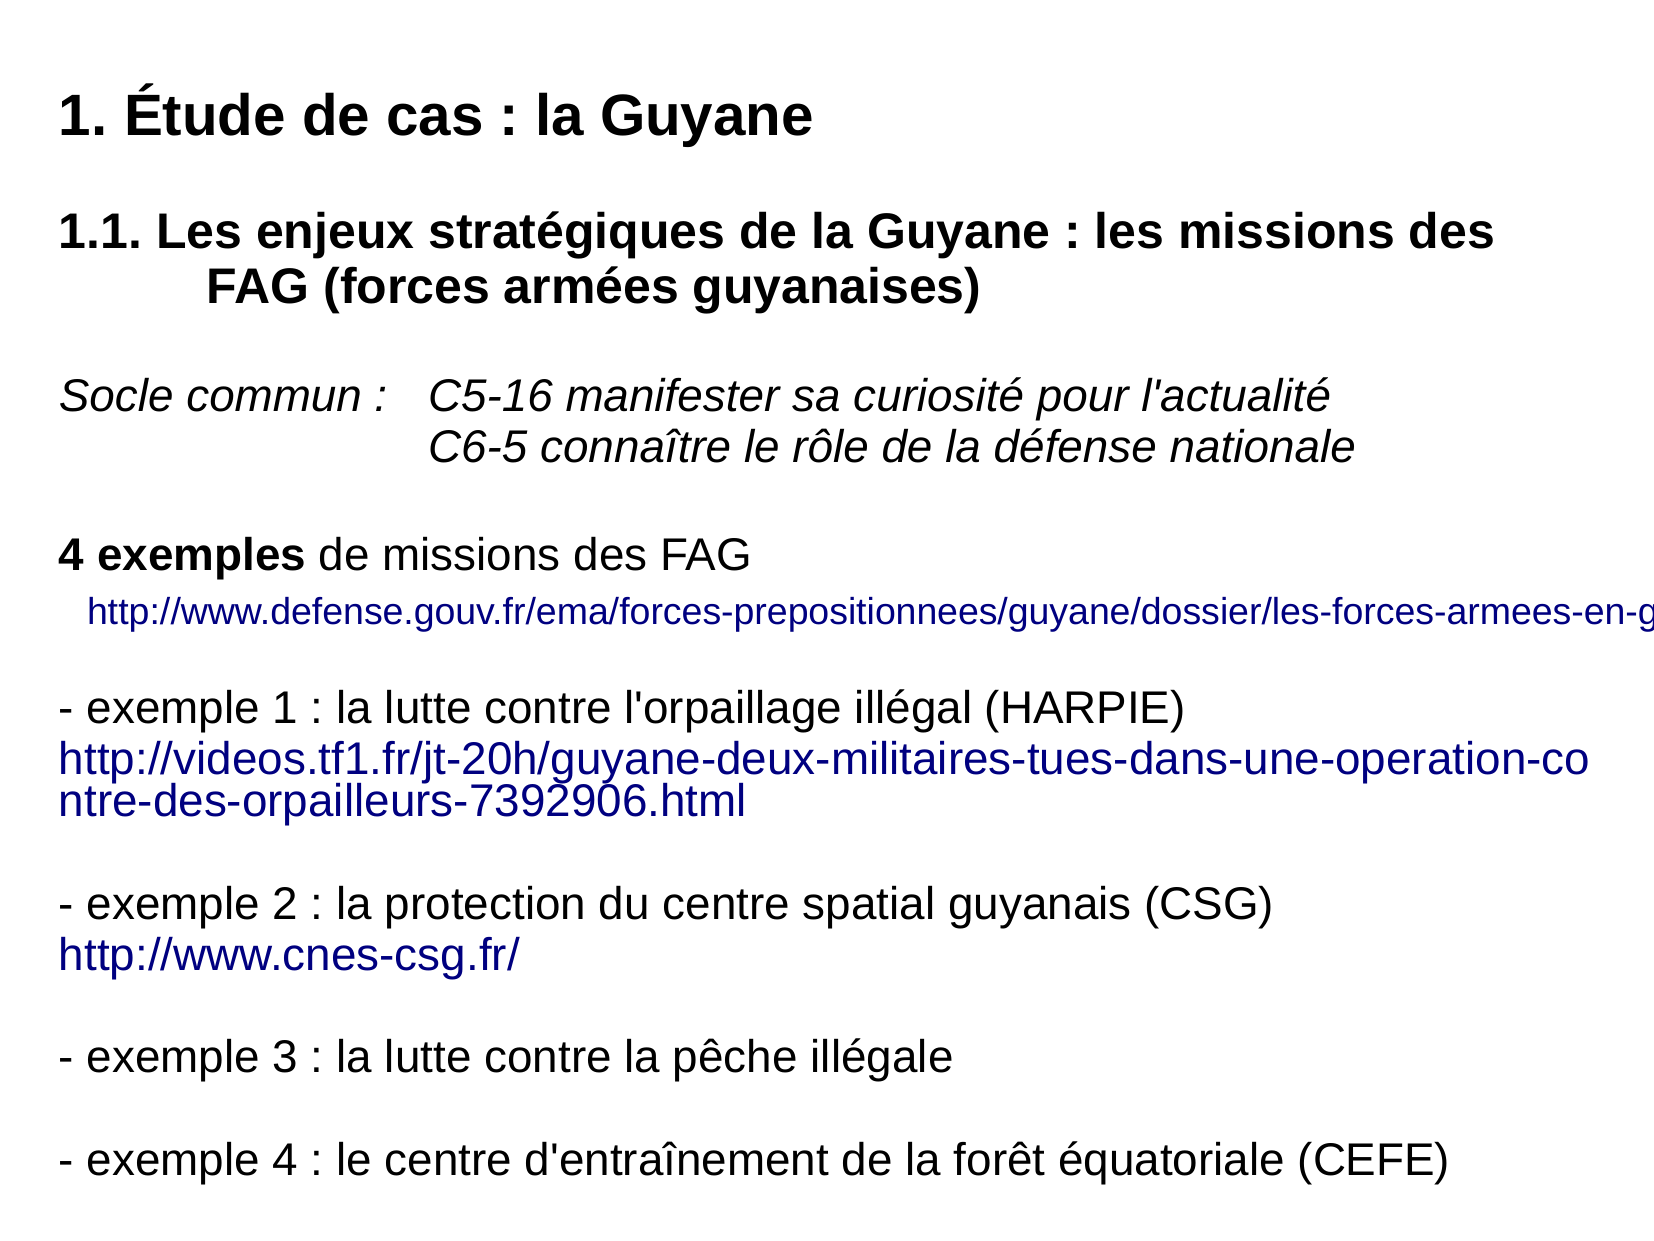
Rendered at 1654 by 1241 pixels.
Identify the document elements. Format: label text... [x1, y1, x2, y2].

subtitle 1. Étude de cas : la Guyane 1.1. Les enjeux stratégiques de la Guyane : les missions des FAG (forces armées guyanaises) Socle commun : C5-16 manifester sa curiosité pour l'actualité C6-5 connaître le rôle de la défense nationale 4 exemples de missions des FAG - exemple 1 : la lutte contre l'orpaillage illégal (HARPIE) http://videos.tf1.fr/jt-20h/guyane-deux-militaires-tues-dans-une-operation-contre-des-orpailleurs-7392906.html - exemple 2 : la protection du centre spatial guyanais (CSG) http://www.cnes-csg.fr/ - exemple 3 : la lutte contre la pêche illégale - exemple 4 : le centre d'entraînement de la forêt équatoriale (CEFE) [59, 59, 1595, 1167]
text_box http://www.defense.gouv.fr/ema/forces-prepositionnees/guyane/dossier/les-forces-armees-en-guyane [72, 582, 1654, 682]
